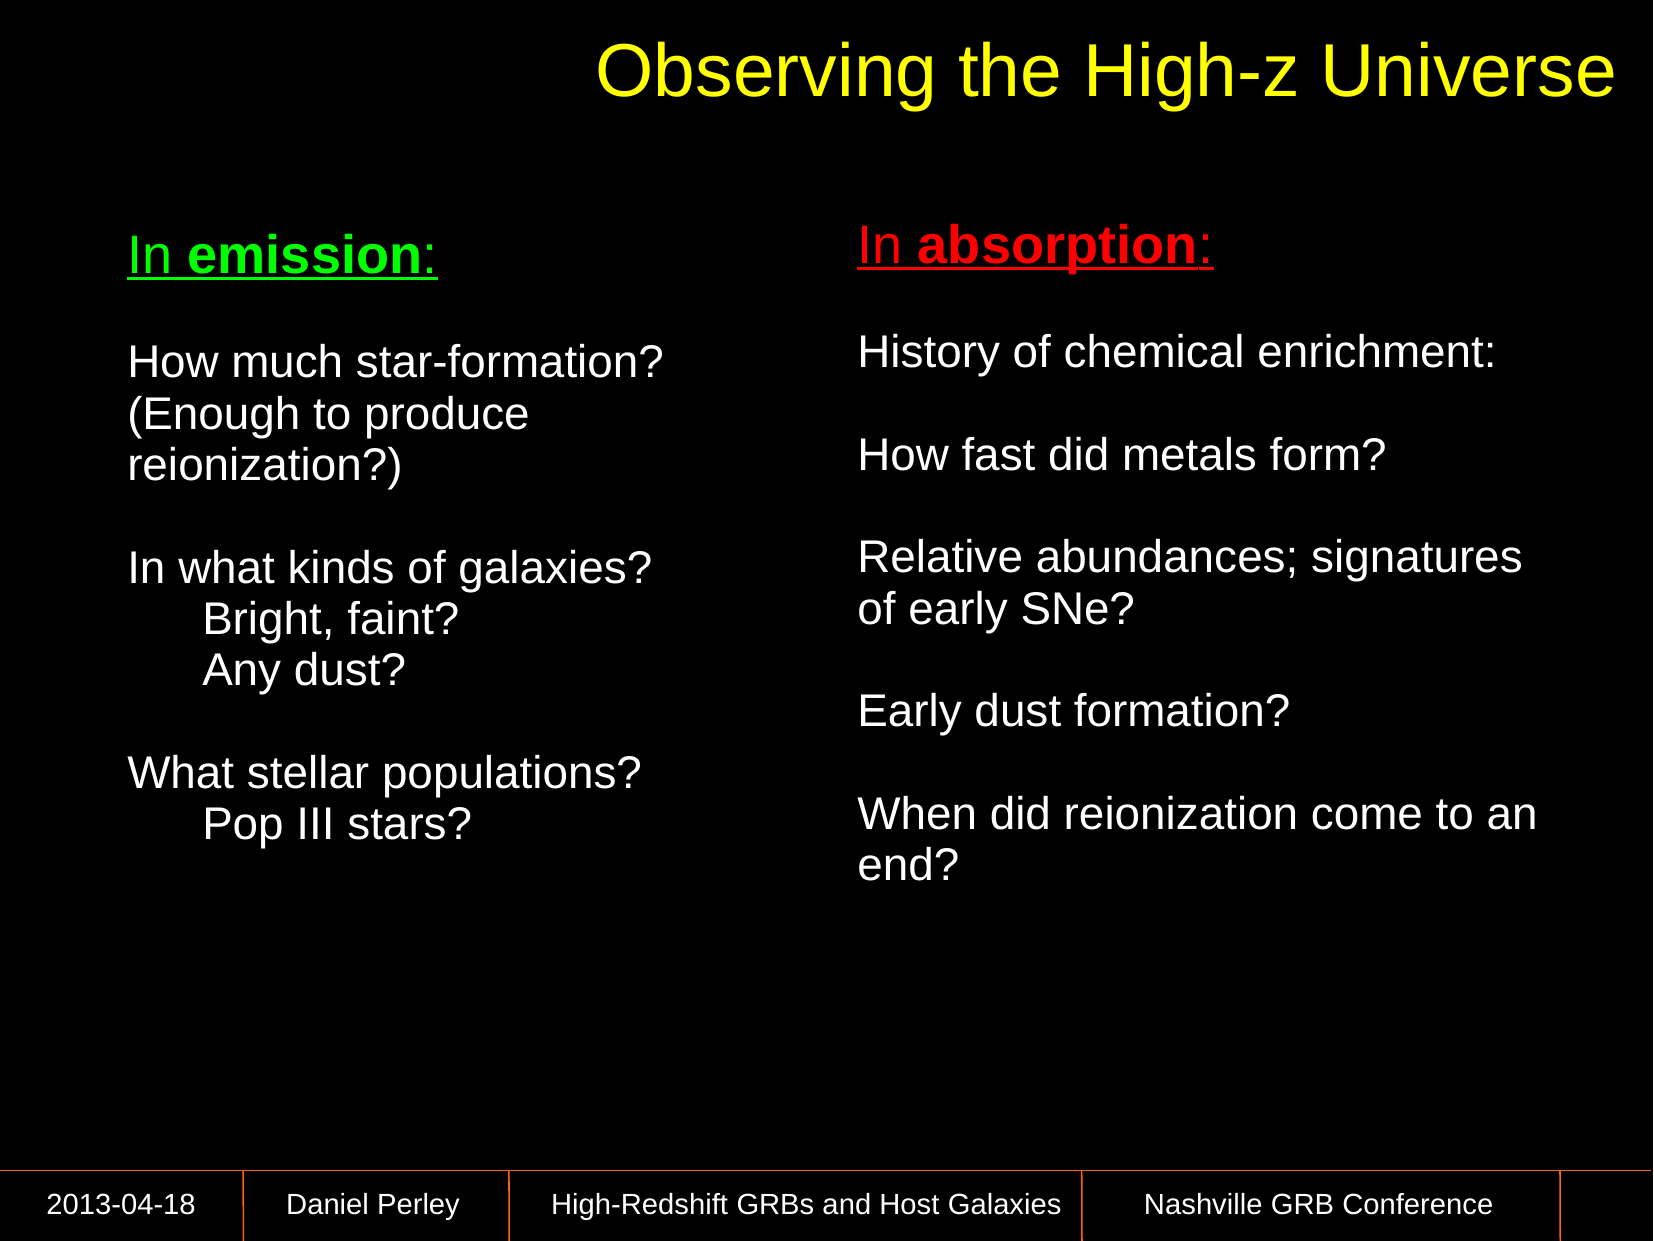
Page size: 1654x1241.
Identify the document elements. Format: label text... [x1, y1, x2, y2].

title Observing the High-z Universe [262, 19, 1618, 121]
text_box In absorption: History of chemical enrichment: How fast did metals form? Relative abundances; signatures of early SNe? Early dust formation? When did reionization come to an end? [842, 207, 1556, 898]
text_box In emission: How much star-formation? (Enough to produce reionization?) In what kinds of galaxies? Bright, faint? Any dust? What stellar populations? Pop III stars? [112, 217, 751, 968]
